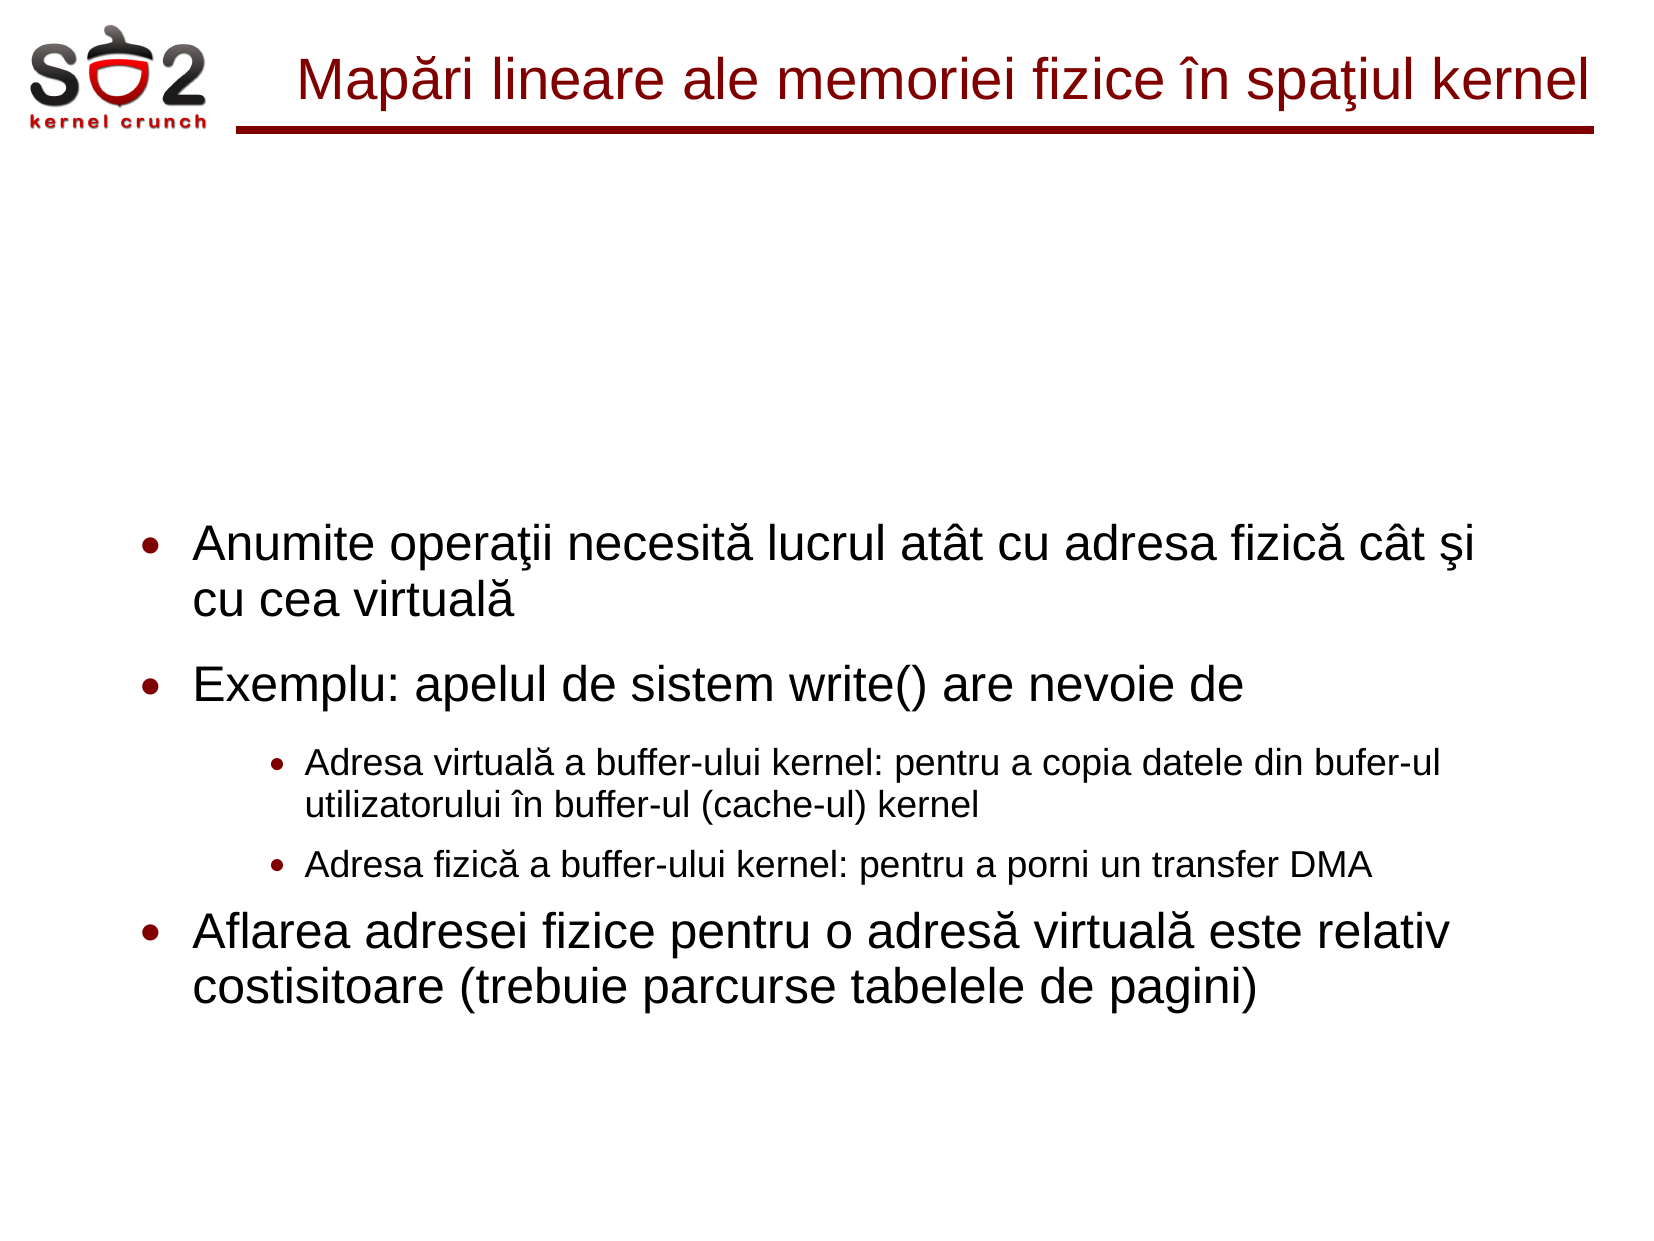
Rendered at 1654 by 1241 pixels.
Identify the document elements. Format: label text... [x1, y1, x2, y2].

picture [29, 23, 180, 130]
title Mapări lineare ale memoriei fizice în spaţiul kernel [180, 11, 1593, 148]
list Anumite operaţii necesită lucrul atât cu adresa fizică cât şi cu cea virtuală Exemplu: apelul de sistem write() are nevoie de Adresa virtuală a buffer-ului kernel: pentru a copia datele din bufer-ul utilizatorului în buffer-ul (cache-ul) kernel Adresa fizică a buffer-ului kernel: pentru a porni un transfer DMA Aflarea adresei fizice pentru o adresă virtuală este relativ costisitoare (trebuie parcurse tabelele de pagini) [121, 374, 1534, 1156]
